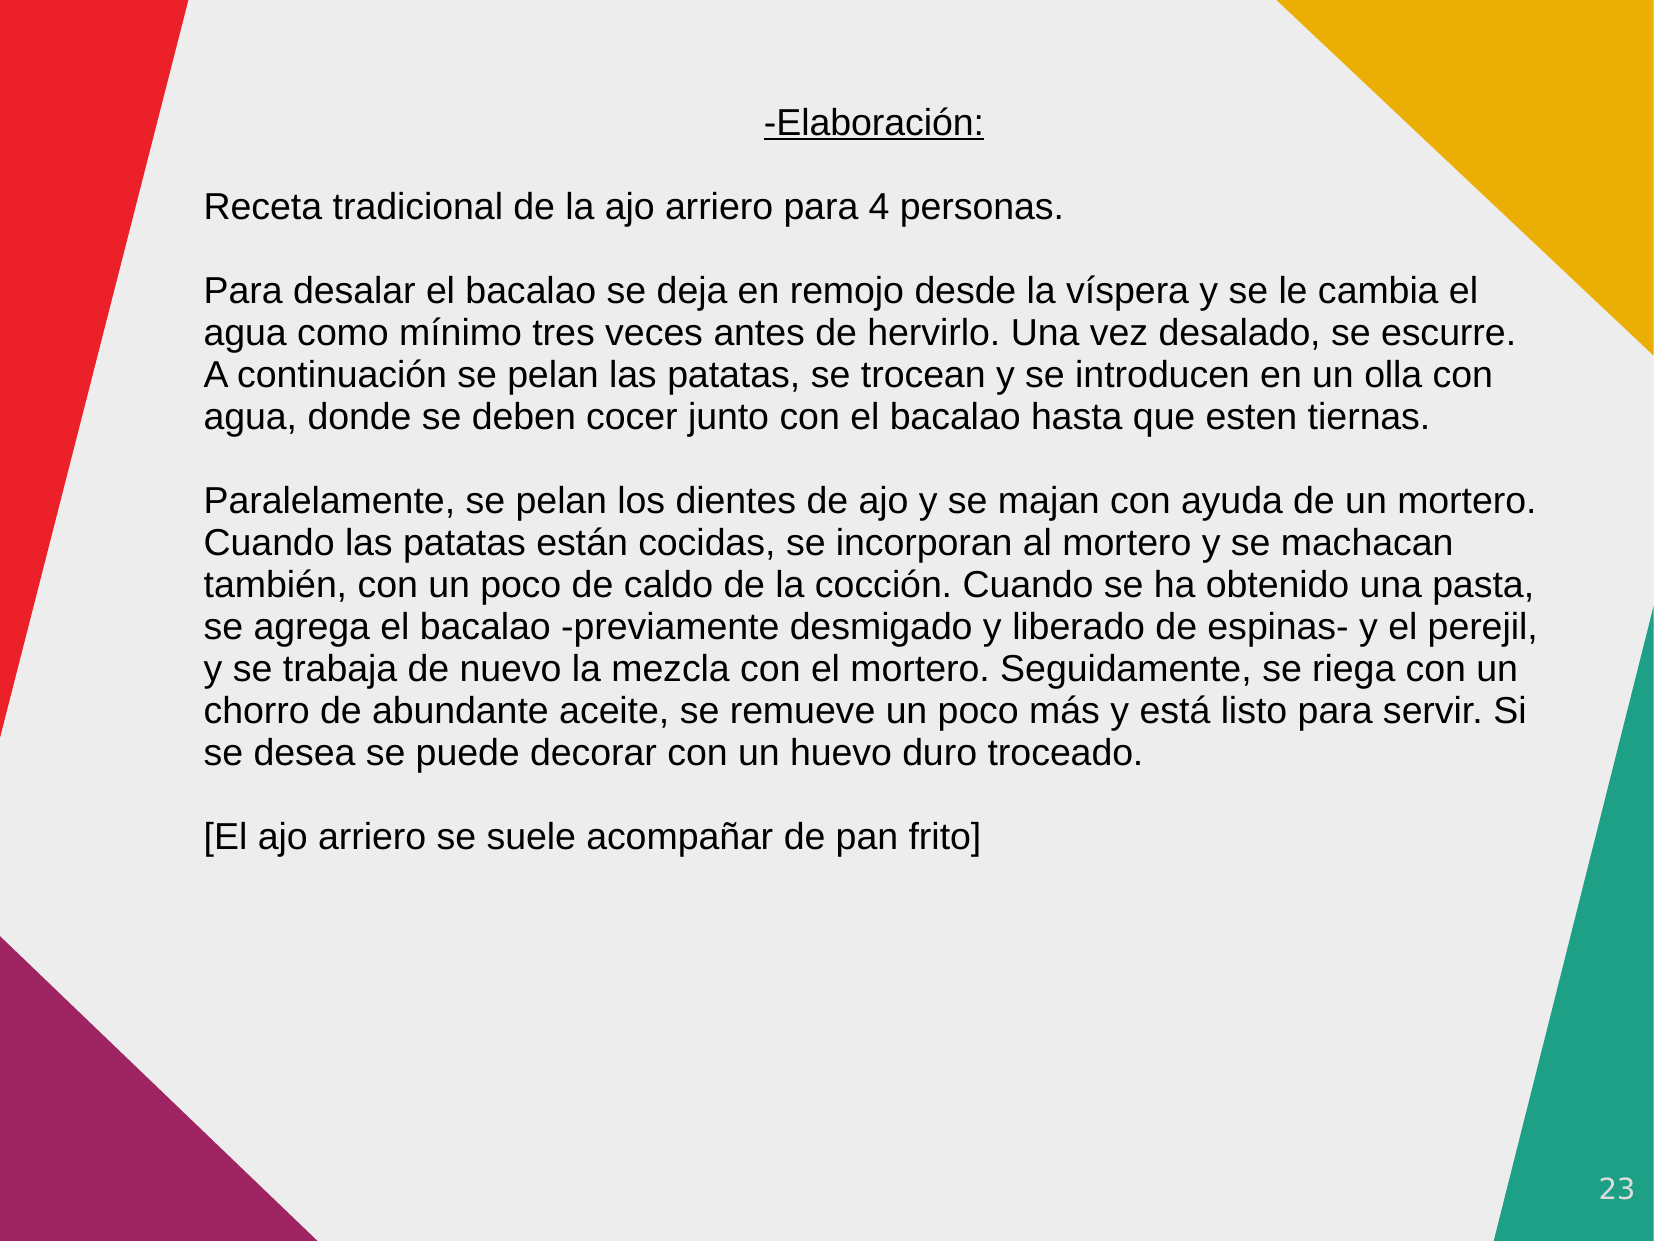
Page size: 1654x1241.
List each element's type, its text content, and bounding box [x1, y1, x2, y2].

text_box -Elaboración: Receta tradicional de la ajo arriero para 4 personas. Para desalar el bacalao se deja en remojo desde la víspera y se le cambia el agua como mínimo tres veces antes de hervirlo. Una vez desalado, se escurre. A continuación se pelan las patatas, se trocean y se introducen en un olla con agua, donde se deben cocer junto con el bacalao hasta que esten tiernas. Paralelamente, se pelan los dientes de ajo y se majan con ayuda de un mortero. Cuando las patatas están cocidas, se incorporan al mortero y se machacan también, con un poco de caldo de la cocción. Cuando se ha obtenido una pasta, se agrega el bacalao -previamente desmigado y liberado de espinas- y el perejil, y se trabaja de nuevo la mezcla con el mortero. Seguidamente, se riega con un chorro de abundante aceite, se remueve un poco más y está listo para servir. Si se desea se puede decorar con un huevo duro troceado. [El ajo arriero se suele acompañar de pan frito] [188, 94, 1560, 980]
